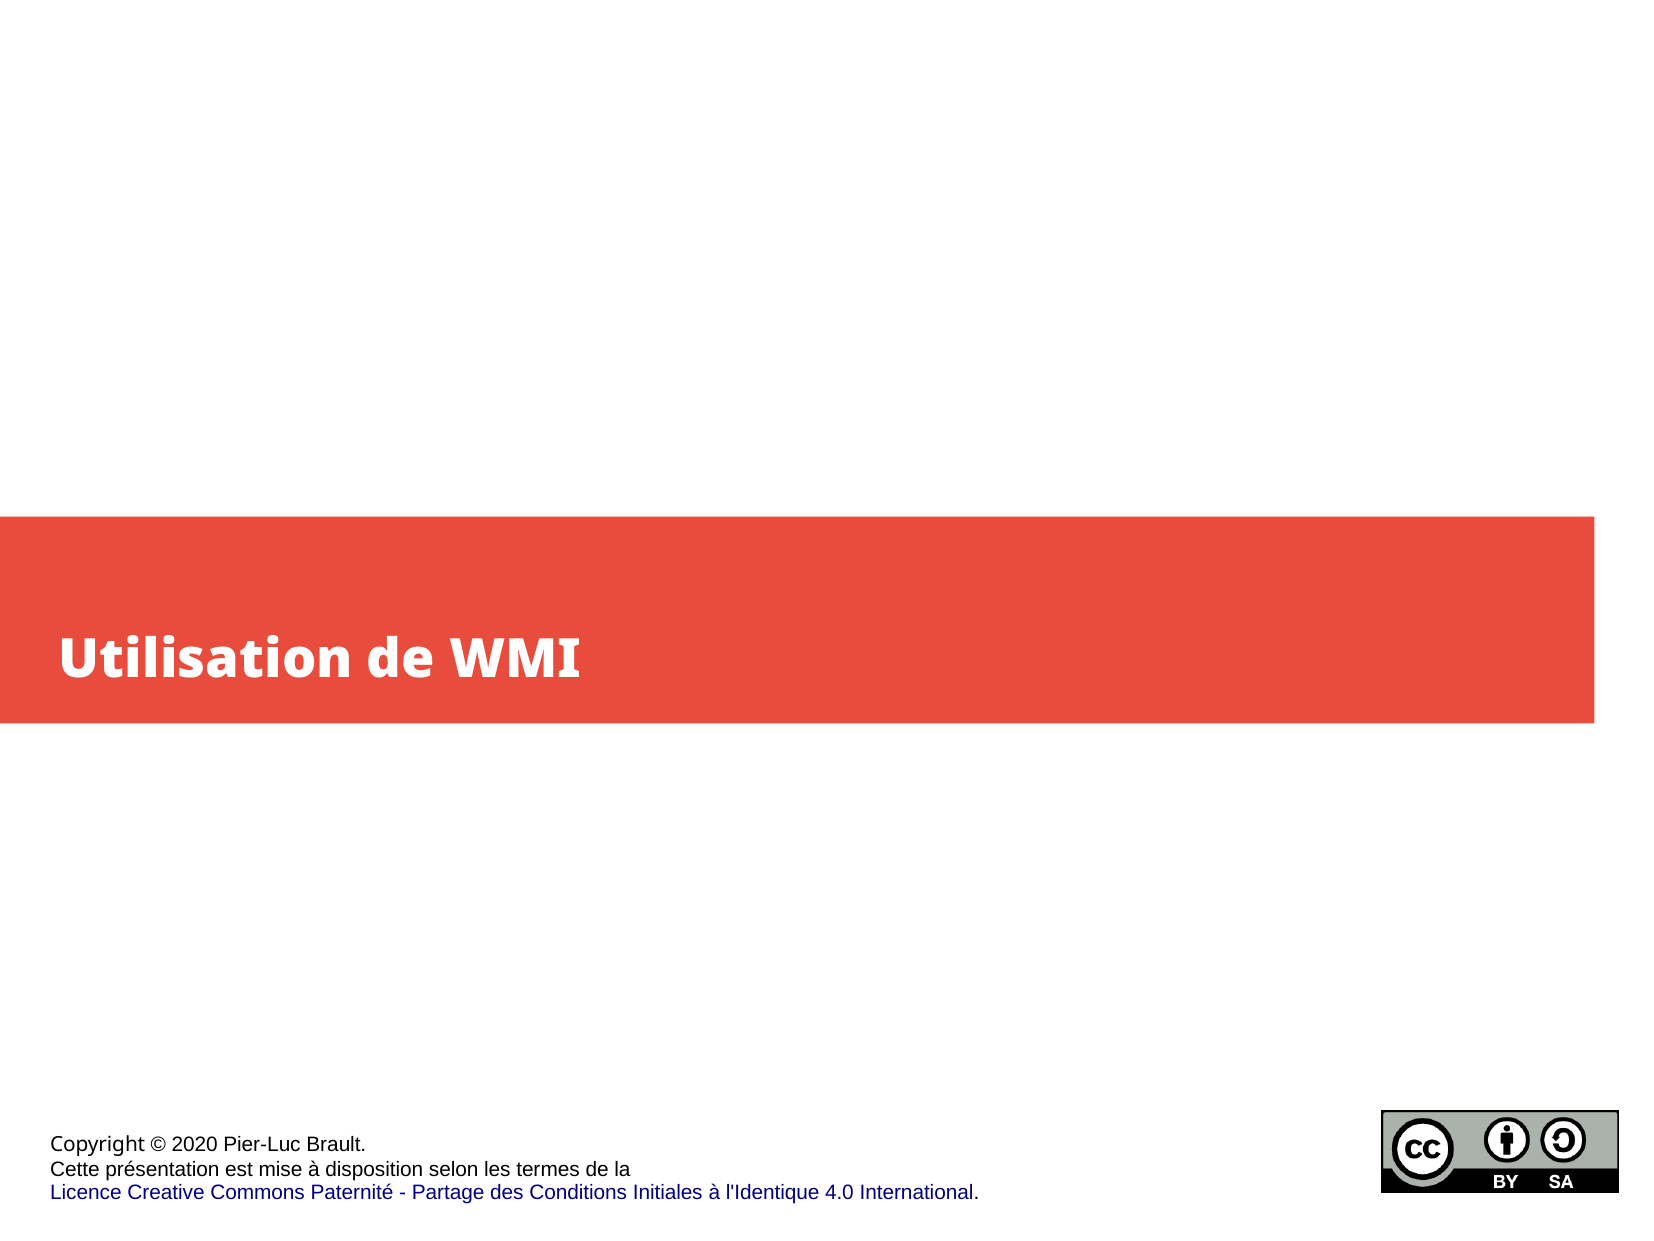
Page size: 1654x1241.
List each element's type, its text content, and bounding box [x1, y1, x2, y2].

title Utilisation de WMI [59, 546, 1595, 694]
text_box Copyright © 2020 Pier-Luc Brault. Cette présentation est mise à disposition selon les termes de la Licence Creative Commons Paternité - Partage des Conditions Initiales à l'Identique 4.0 International. [35, 1122, 1099, 1214]
picture [1381, 1110, 1619, 1193]
